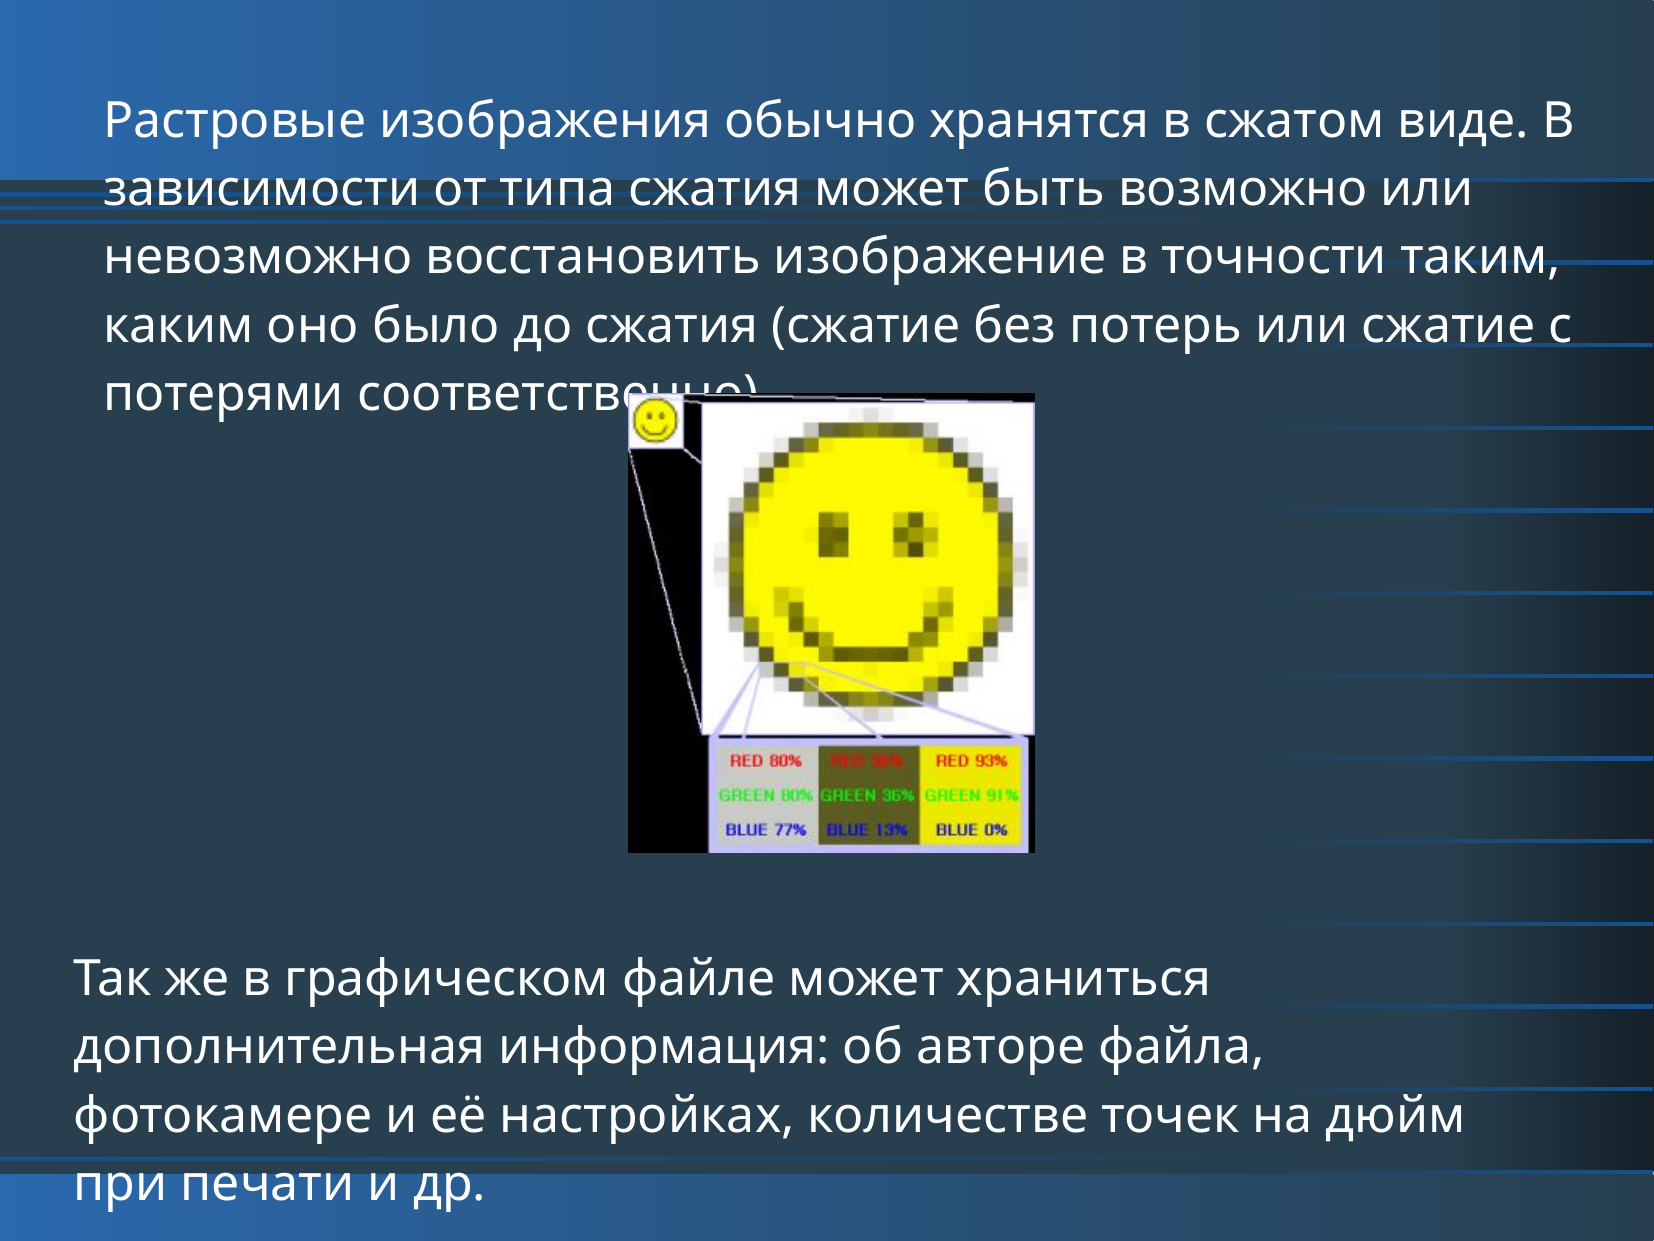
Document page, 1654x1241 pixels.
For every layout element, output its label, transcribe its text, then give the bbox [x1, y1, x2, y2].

text_box Так же в графическом файле может храниться дополнительная информация: об авторе файла, фотокамере и её настройках, количестве точек на дюйм при печати и др. [59, 934, 1581, 1123]
text_box Растровые изображения обычно хранятся в сжатом виде. В зависимости от типа сжатия может быть возможно или невозможно восстановить изображение в точности таким, каким оно было до сжатия (сжатие без потерь или сжатие с потерями соответственно). [88, 76, 1595, 414]
picture [628, 393, 1035, 853]
